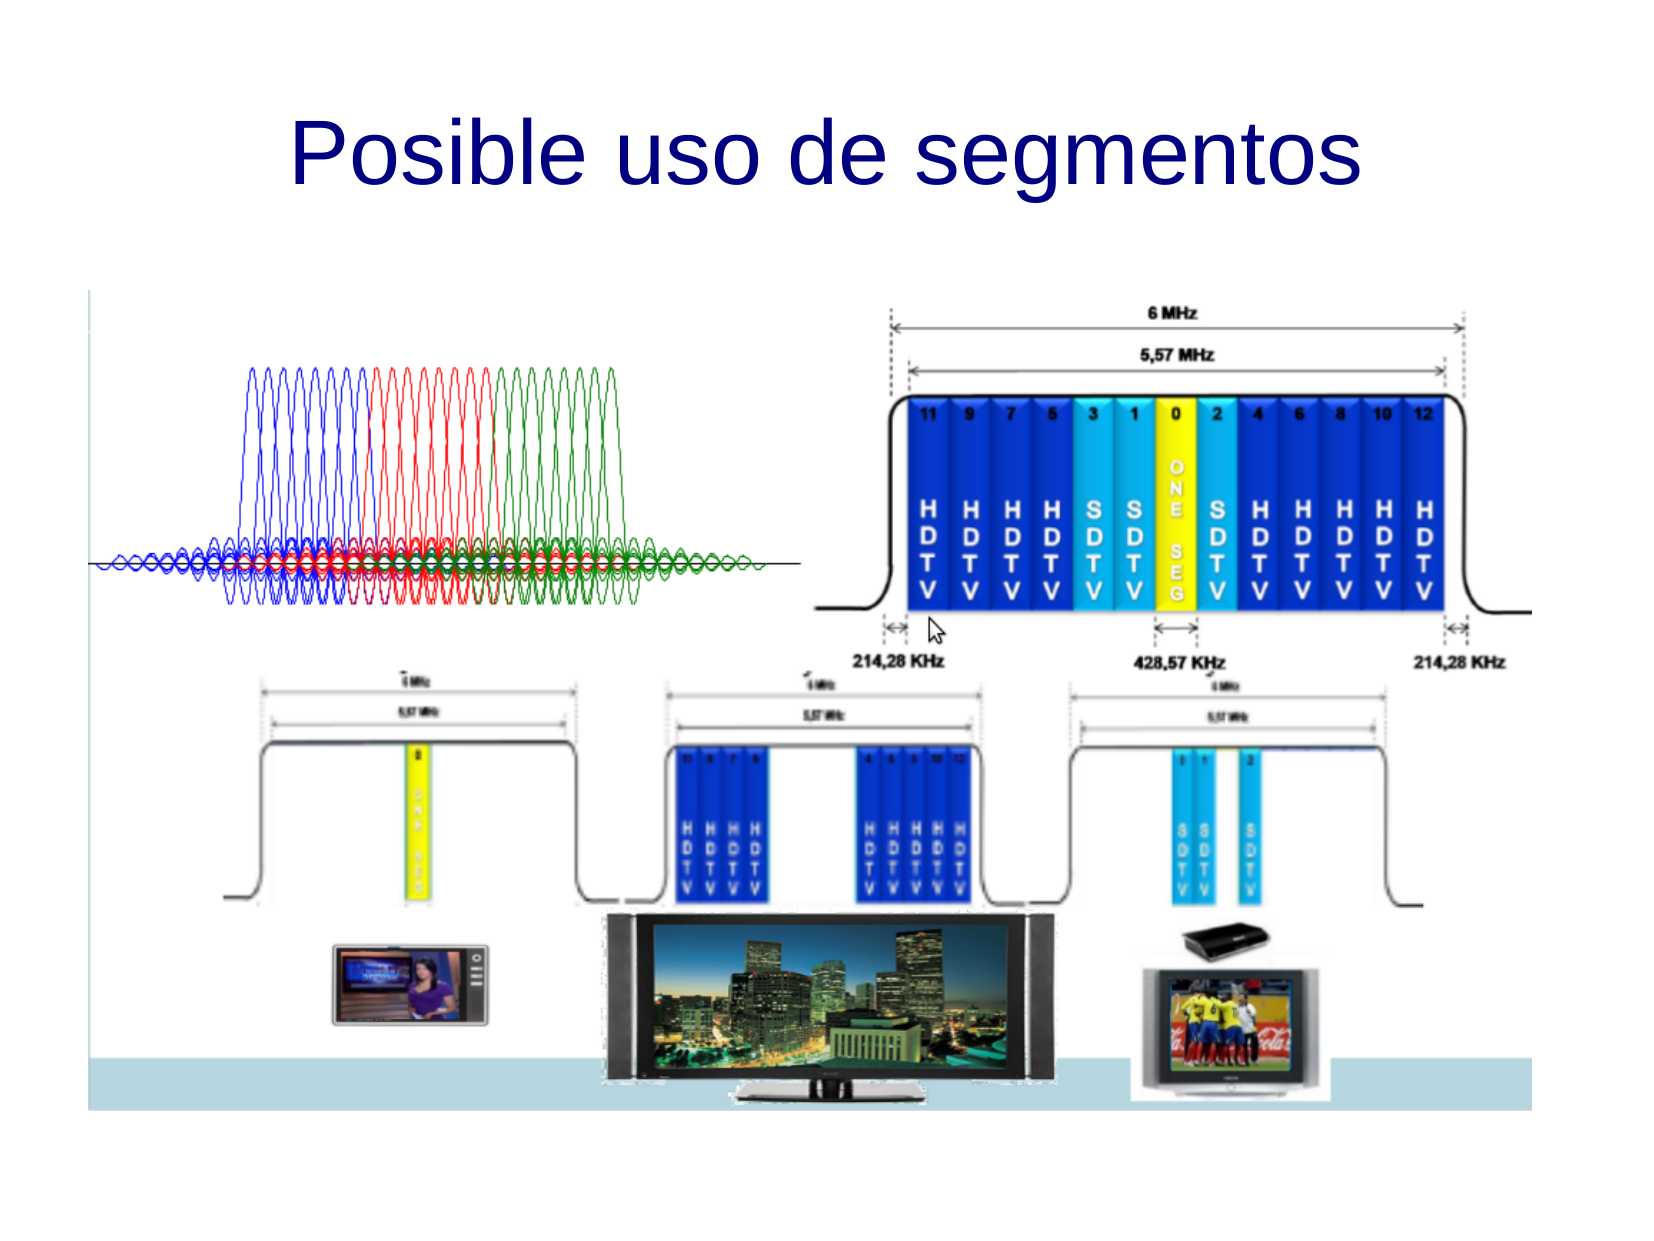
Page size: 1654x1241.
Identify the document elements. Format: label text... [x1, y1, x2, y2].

picture [88, 290, 1532, 1121]
title Posible uso de segmentos [82, 49, 1571, 257]
